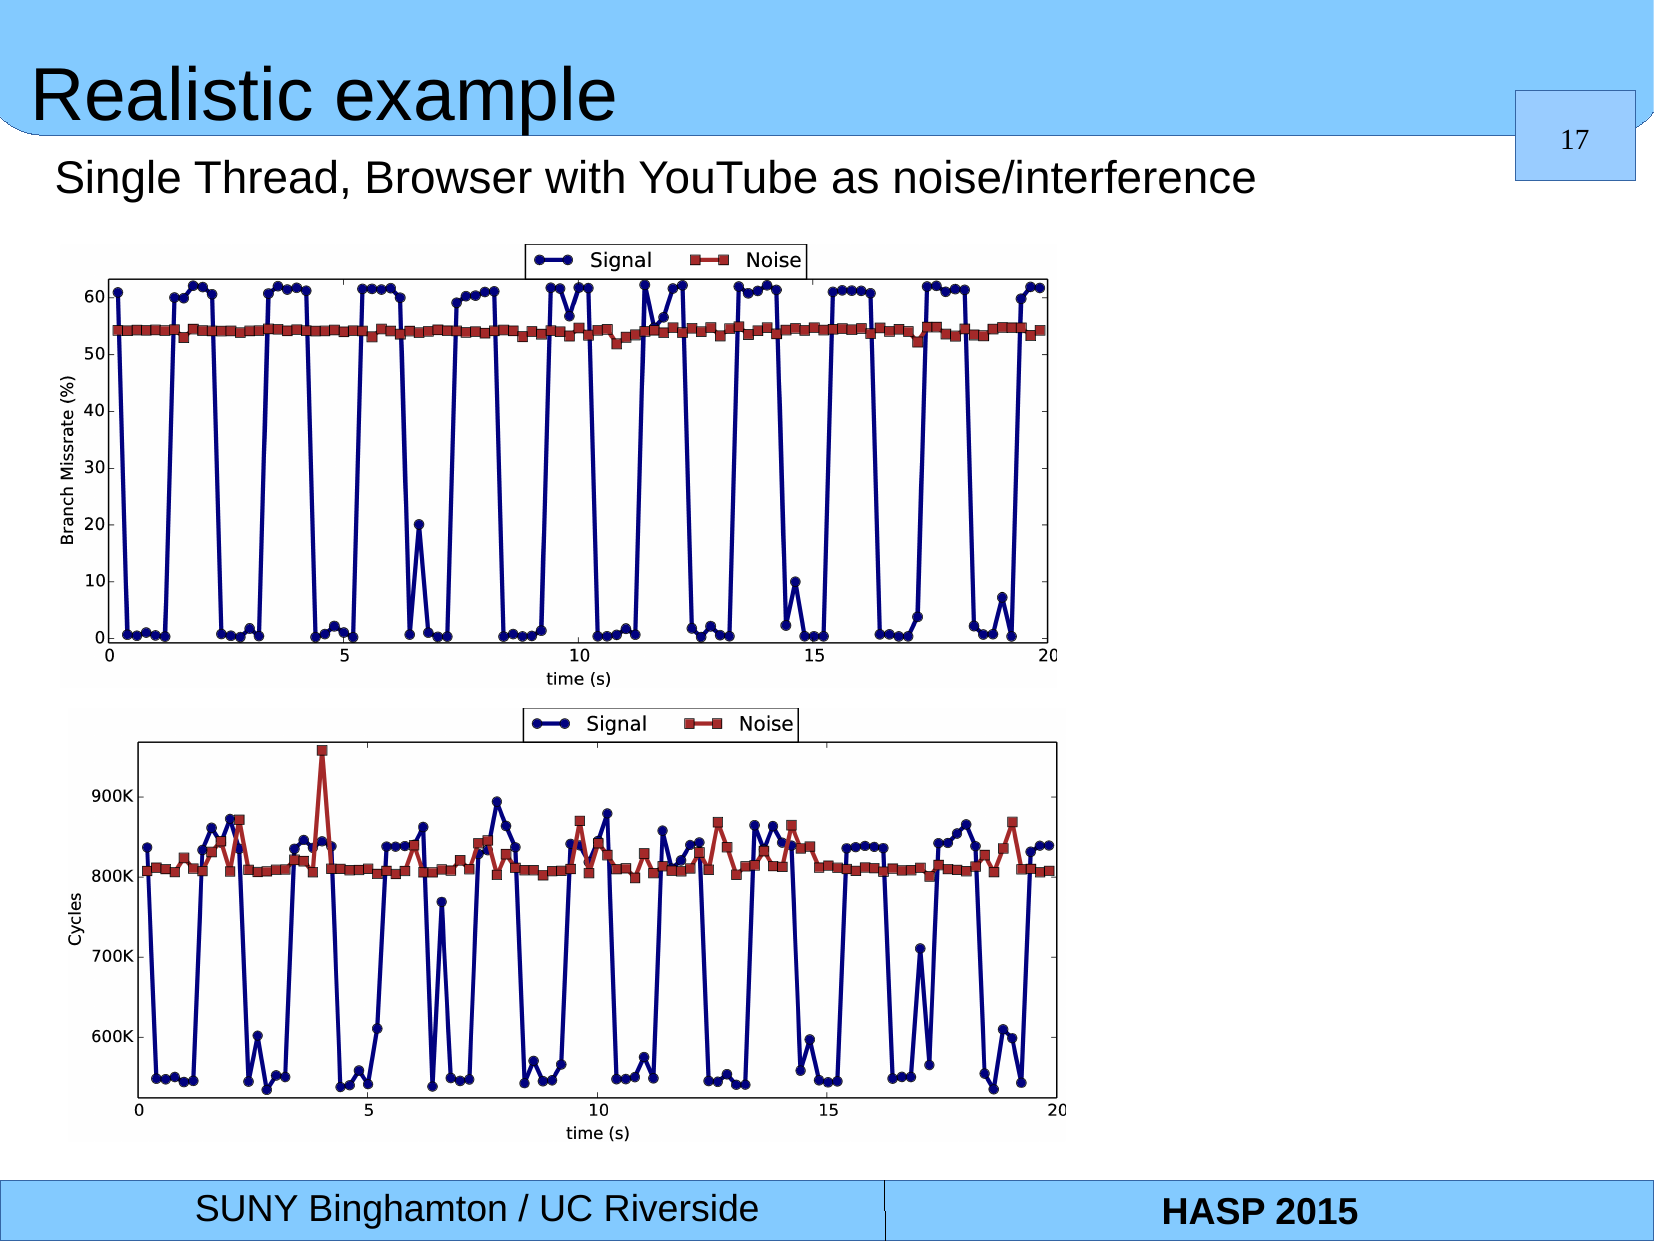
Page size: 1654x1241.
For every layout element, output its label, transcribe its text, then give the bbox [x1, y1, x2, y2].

picture [60, 244, 1057, 688]
text_box [1515, 131, 1636, 166]
text_box Single Thread, Browser with YouTube as noise/interference [39, 144, 1321, 211]
title Realistic example [30, 45, 1636, 131]
picture [68, 708, 1066, 1142]
